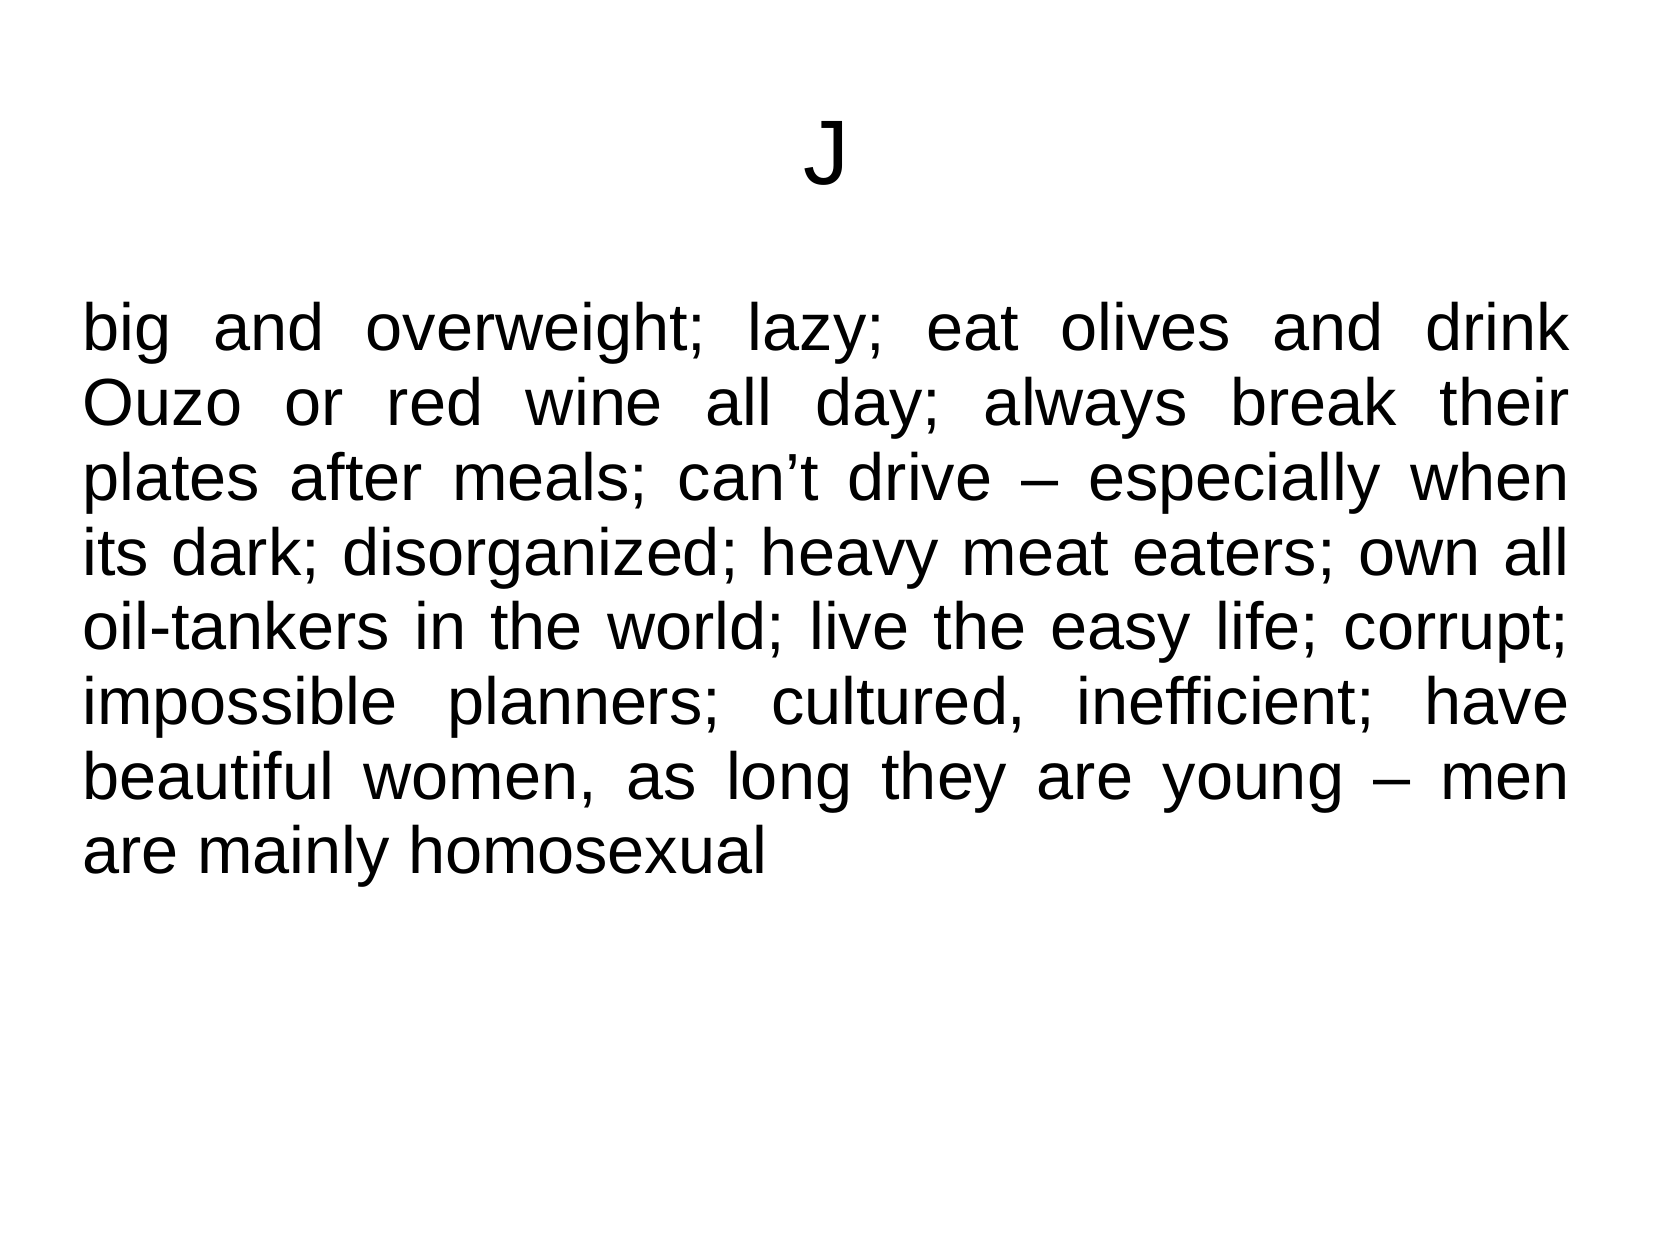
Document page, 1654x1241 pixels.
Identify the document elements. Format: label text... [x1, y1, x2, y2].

title J [82, 49, 1571, 257]
list big and overweight; lazy; eat olives and drink Ouzo or red wine all day; always break their plates after meals; can’t drive – especially when its dark; disorganized; heavy meat eaters; own all oil-tankers in the world; live the easy life; corrupt; impossible planners; cultured, inefficient; have beautiful women, as long they are young – men are mainly homosexual [82, 290, 1571, 1109]
